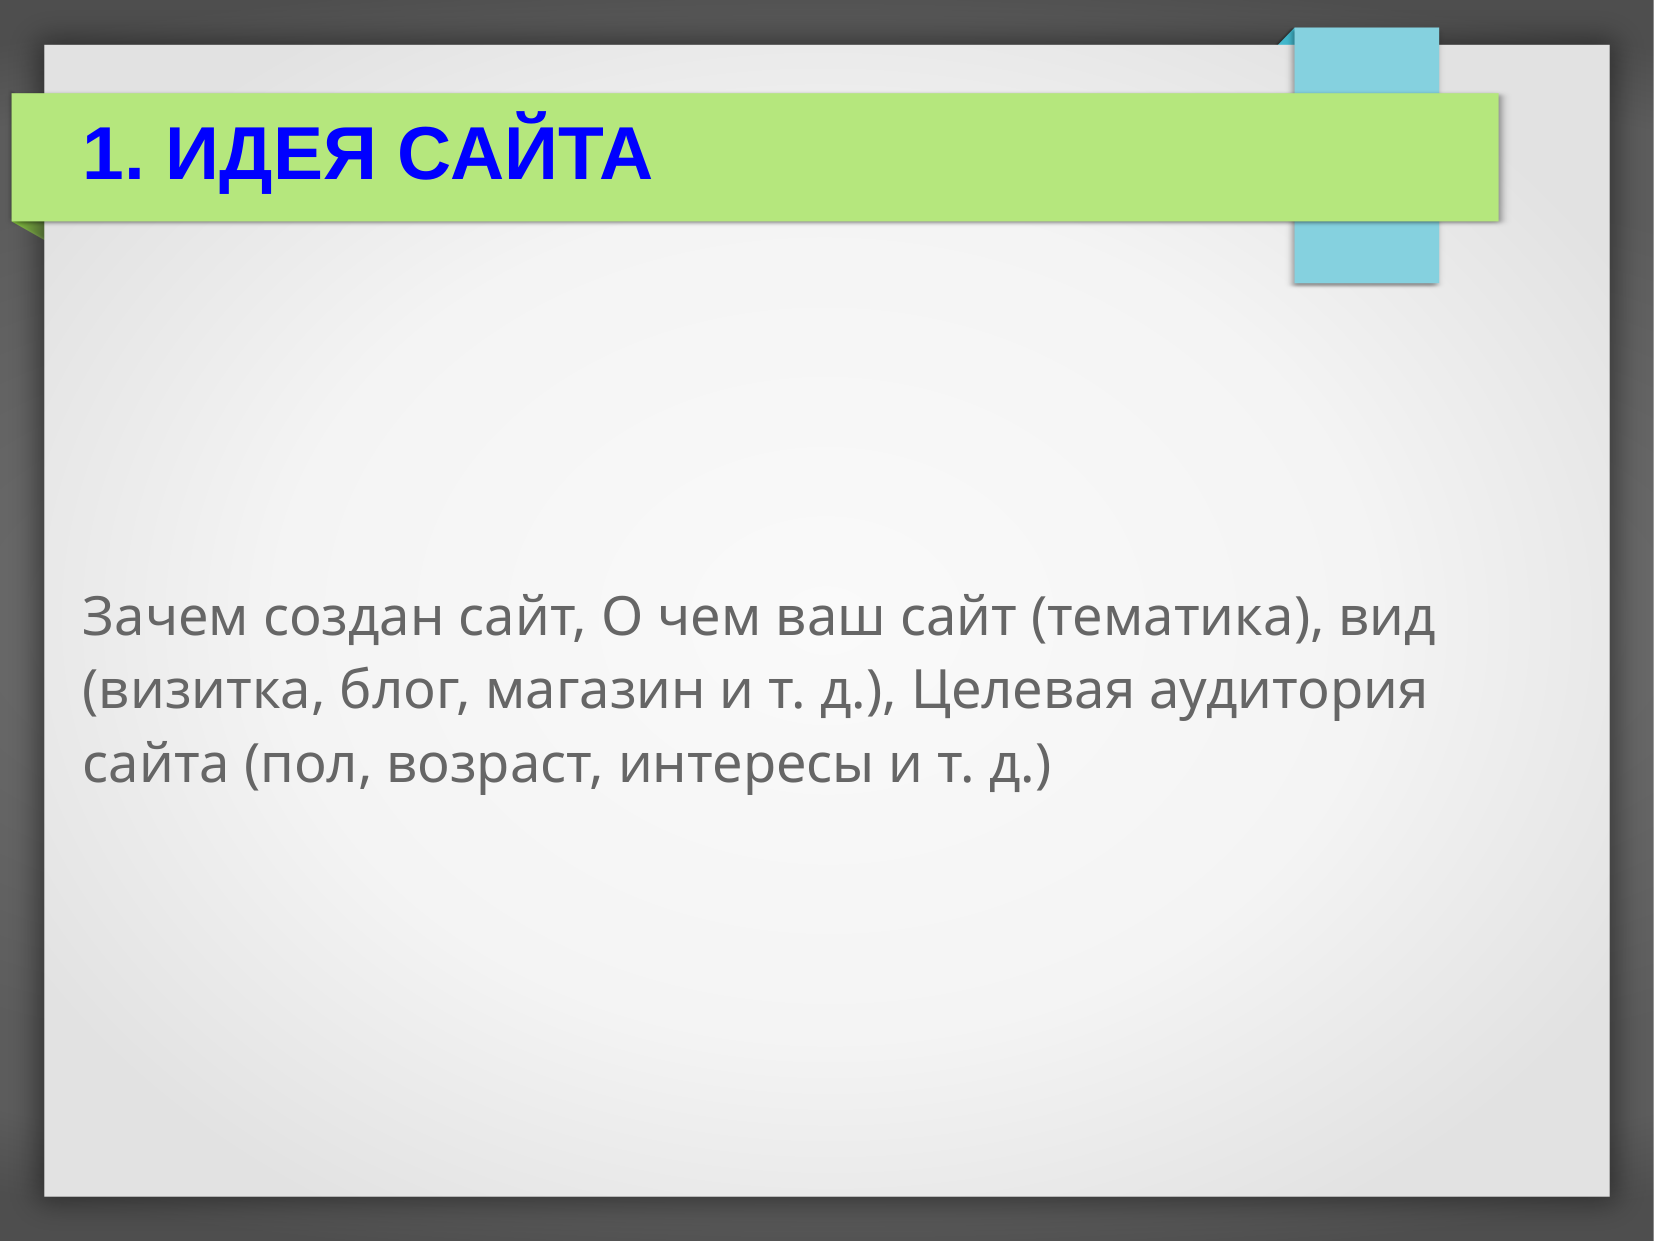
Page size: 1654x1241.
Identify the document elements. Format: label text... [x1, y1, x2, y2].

subtitle Зачем создан сайт, О чем ваш сайт (тематика), вид (визитка, блог, магазин и т. д.), Целевая аудитория сайта (пол, возраст, интересы и т. д.) [82, 248, 1571, 1129]
picture [0, 0, 1654, 1241]
title 1. ИДЕЯ САЙТА [82, 94, 1264, 213]
